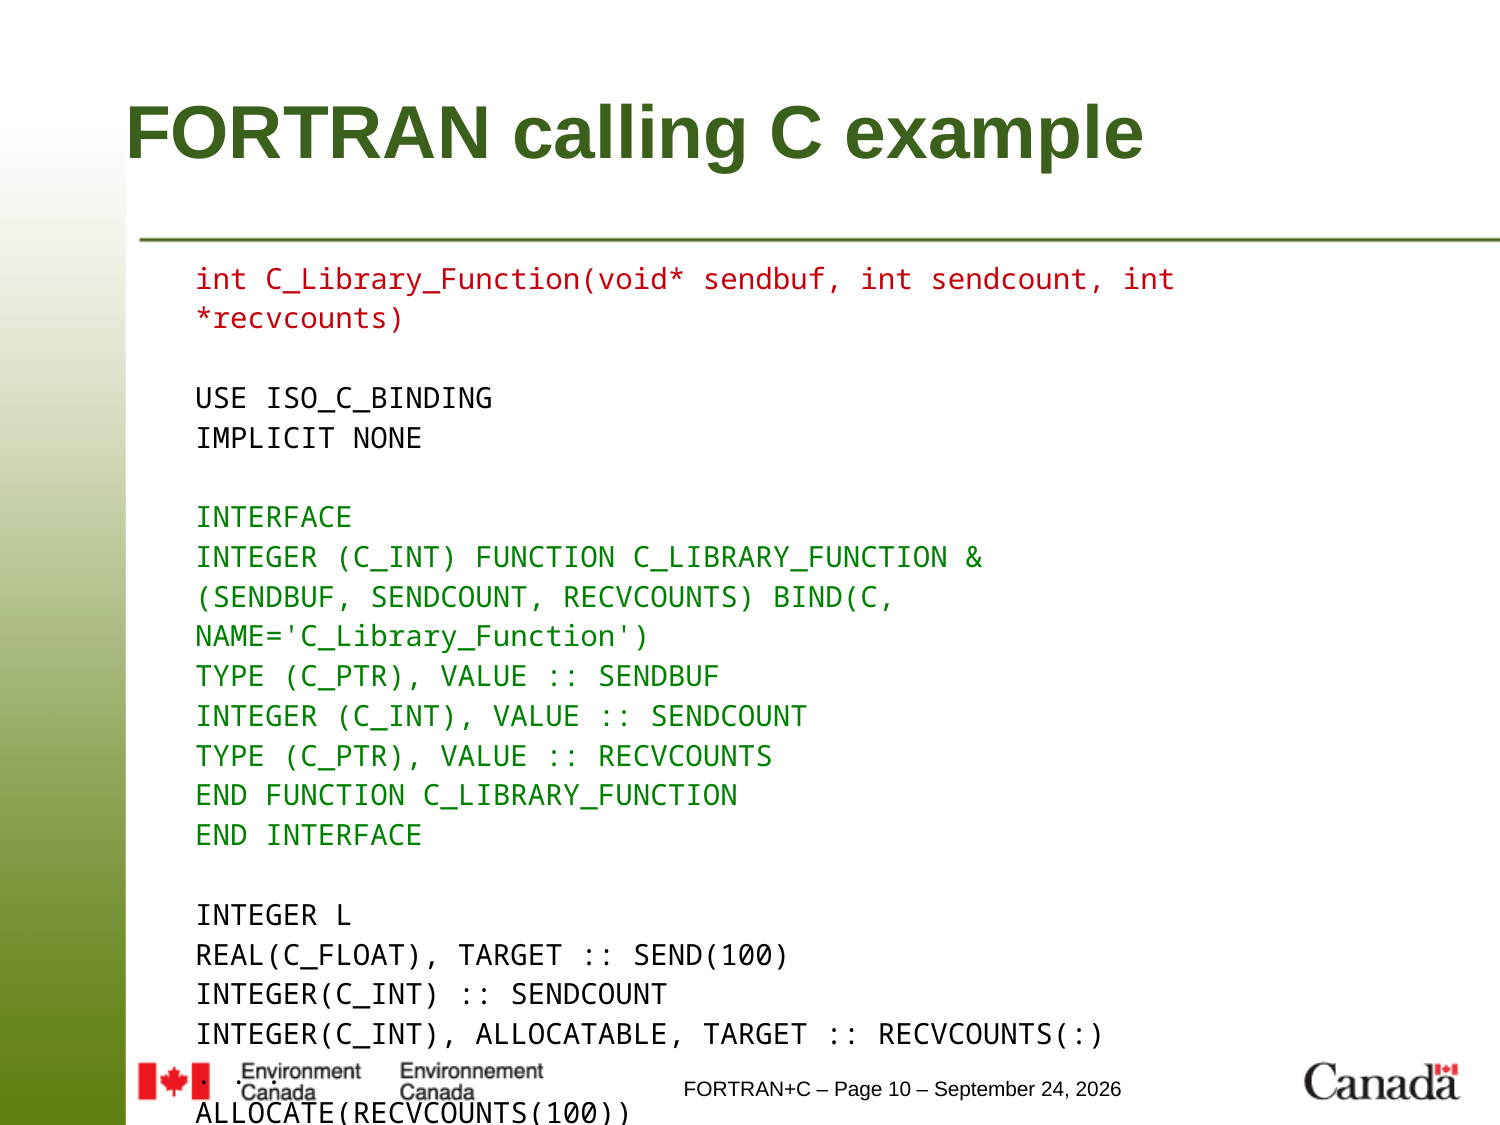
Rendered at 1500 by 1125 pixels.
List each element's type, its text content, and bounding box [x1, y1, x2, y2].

text_box int C_Library_Function(void* sendbuf, int sendcount, int *recvcounts) USE ISO_C_BINDING IMPLICIT NONE INTERFACE INTEGER (C_INT) FUNCTION C_LIBRARY_FUNCTION & (SENDBUF, SENDCOUNT, RECVCOUNTS) BIND(C, NAME='C_Library_Function') TYPE (C_PTR), VALUE :: SENDBUF INTEGER (C_INT), VALUE :: SENDCOUNT TYPE (C_PTR), VALUE :: RECVCOUNTS END FUNCTION C_LIBRARY_FUNCTION END INTERFACE INTEGER L REAL(C_FLOAT), TARGET :: SEND(100) INTEGER(C_INT) :: SENDCOUNT INTEGER(C_INT), ALLOCATABLE, TARGET :: RECVCOUNTS(:) . . . ALLOCATE(RECVCOUNTS(100)) . . . L = C_LIBRARY_FUNCTION(C_LOC(SEND), SENDCOUNT,C_LOC(RECVCOUNTS)) . . . [180, 250, 1373, 1097]
picture [0, 0, 1500, 1125]
title FORTRAN calling C example [125, 52, 1463, 213]
